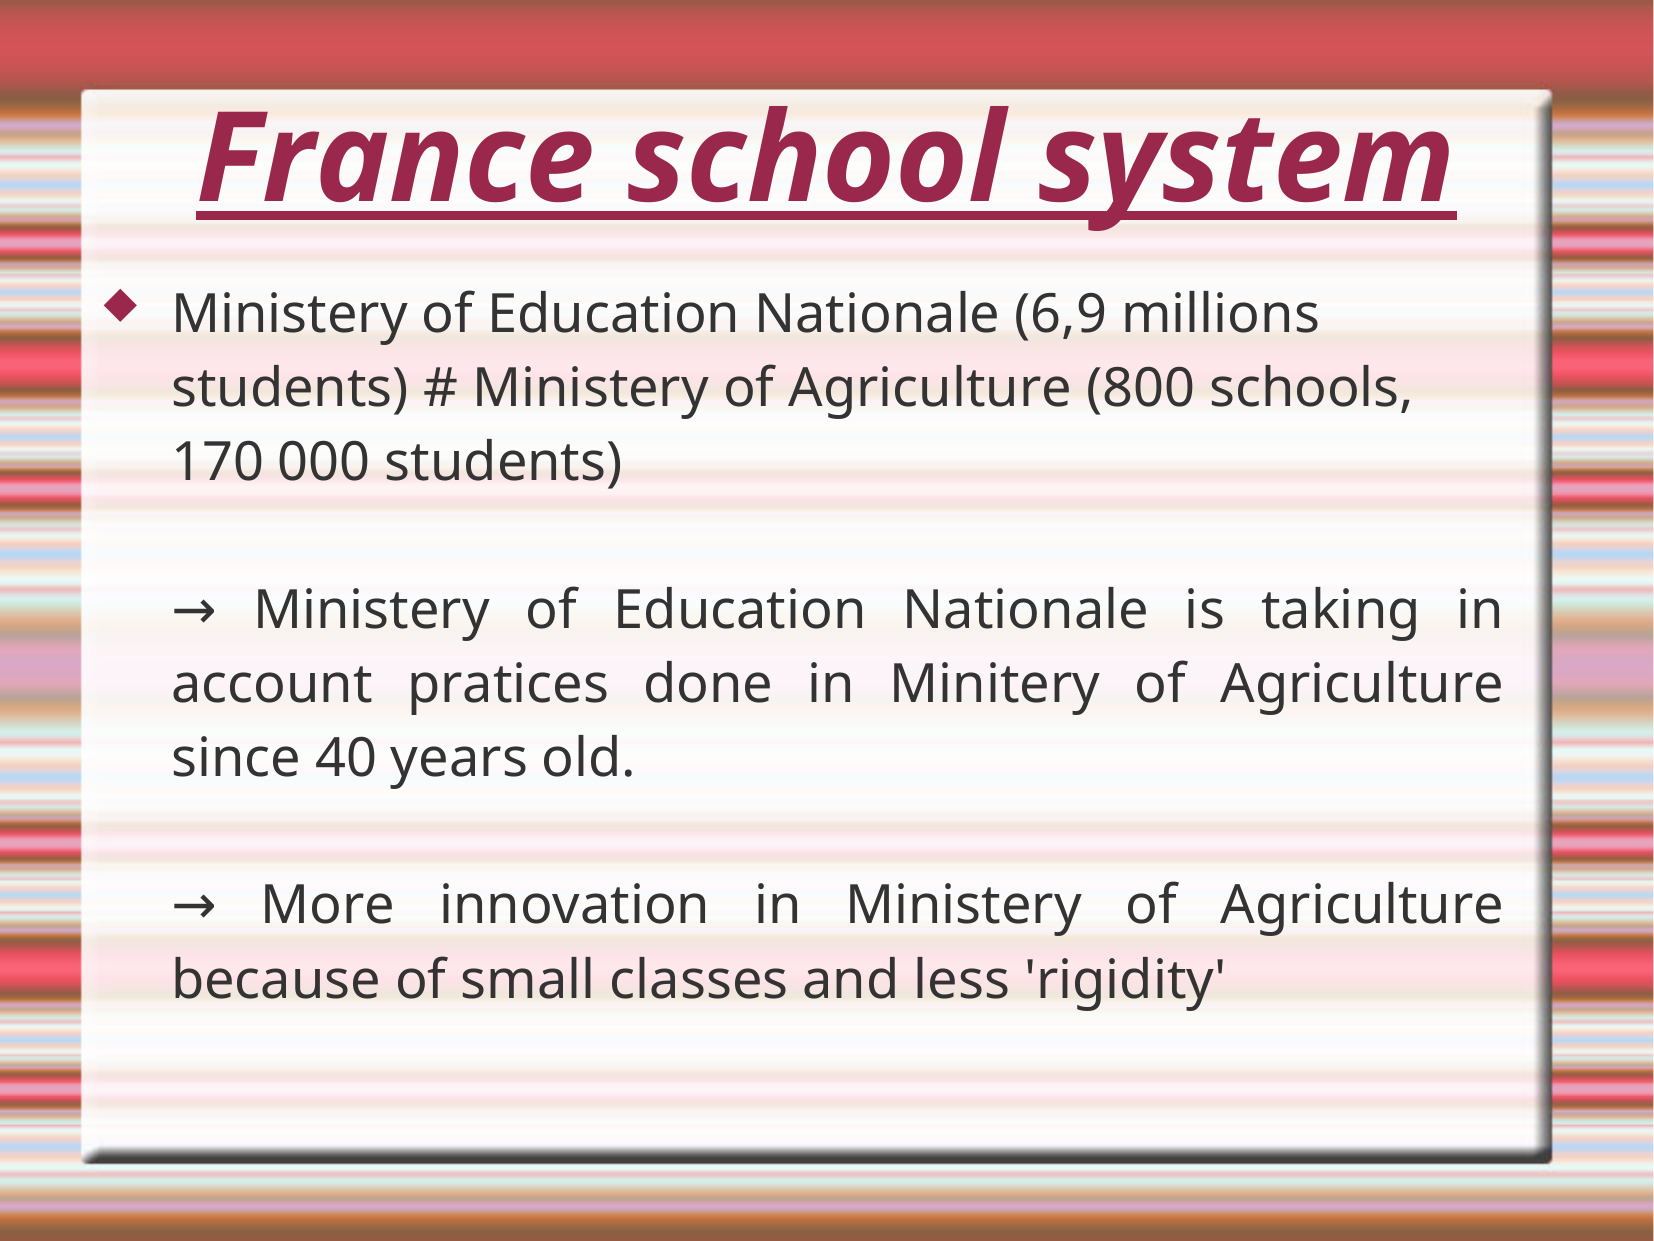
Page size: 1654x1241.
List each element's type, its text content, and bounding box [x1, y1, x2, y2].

list Ministery of Education Nationale (6,9 millions students) # Ministery of Agriculture (800 schools, 170 000 students) → Ministery of Education Nationale is taking in account pratices done in Minitery of Agriculture since 40 years old. → More innovation in Ministery of Agriculture because of small classes and less 'rigidity' [88, 274, 1506, 1181]
picture [0, 0, 1654, 1241]
title France school system [82, 49, 1571, 257]
